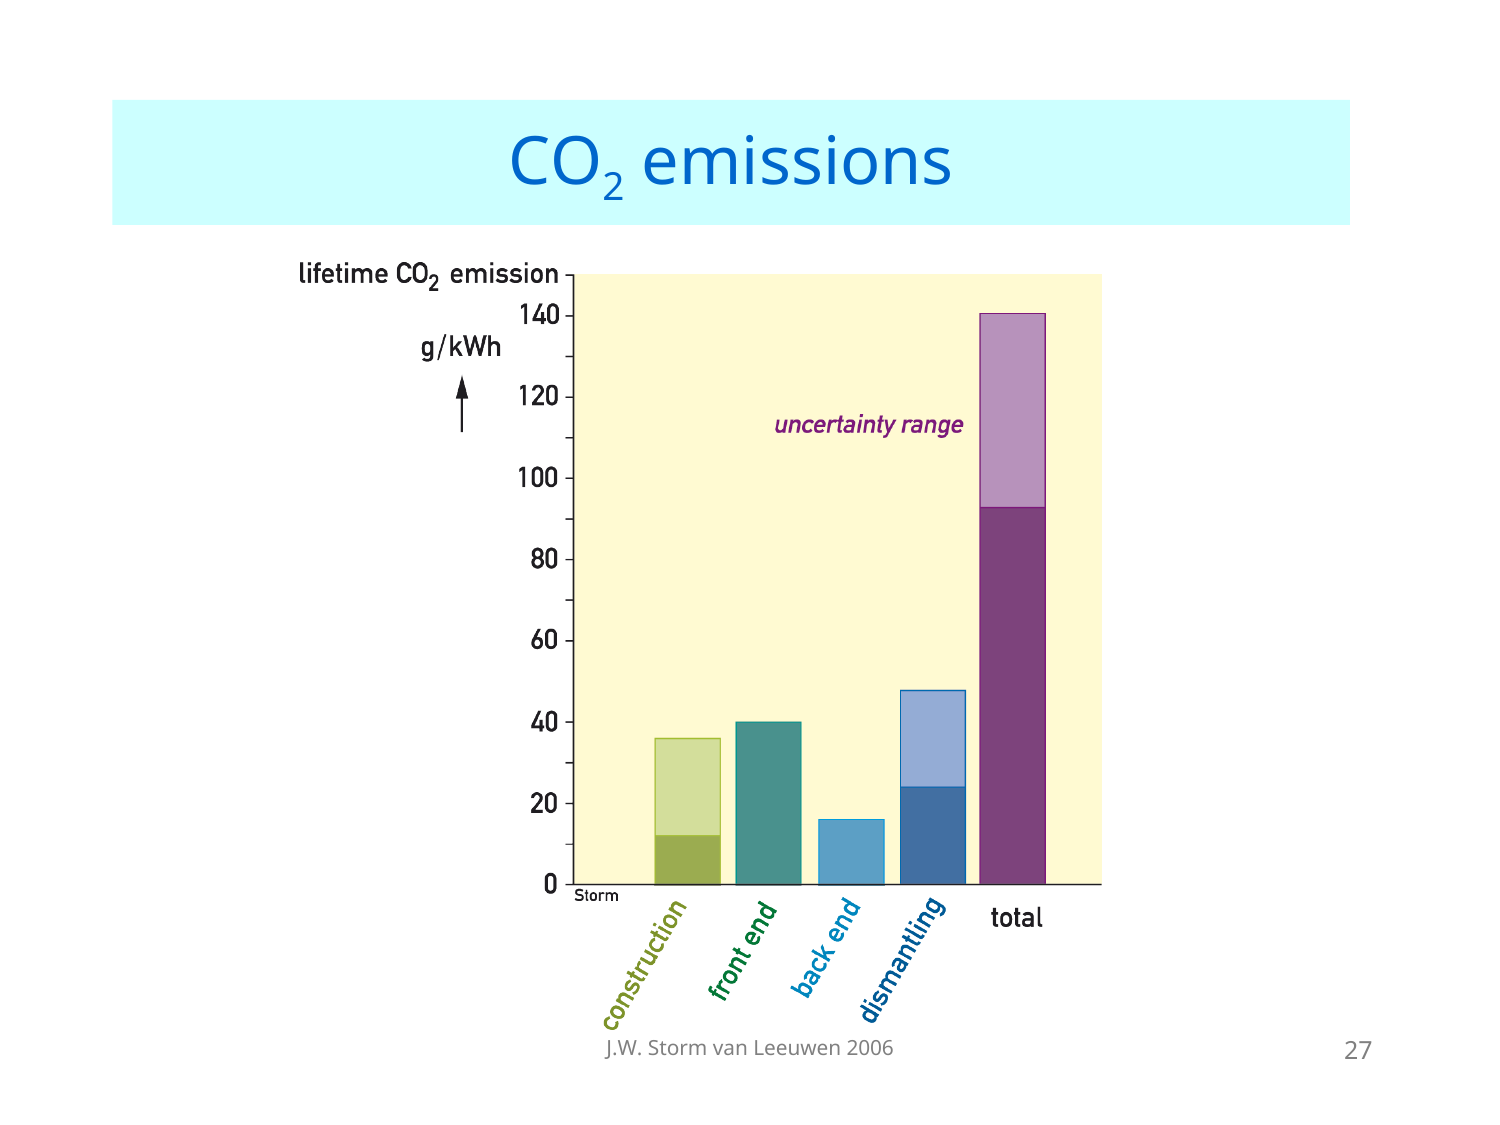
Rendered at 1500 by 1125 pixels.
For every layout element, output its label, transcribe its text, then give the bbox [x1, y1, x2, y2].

text_box CO2 emissions [112, 99, 1350, 225]
picture [300, 262, 1102, 1030]
